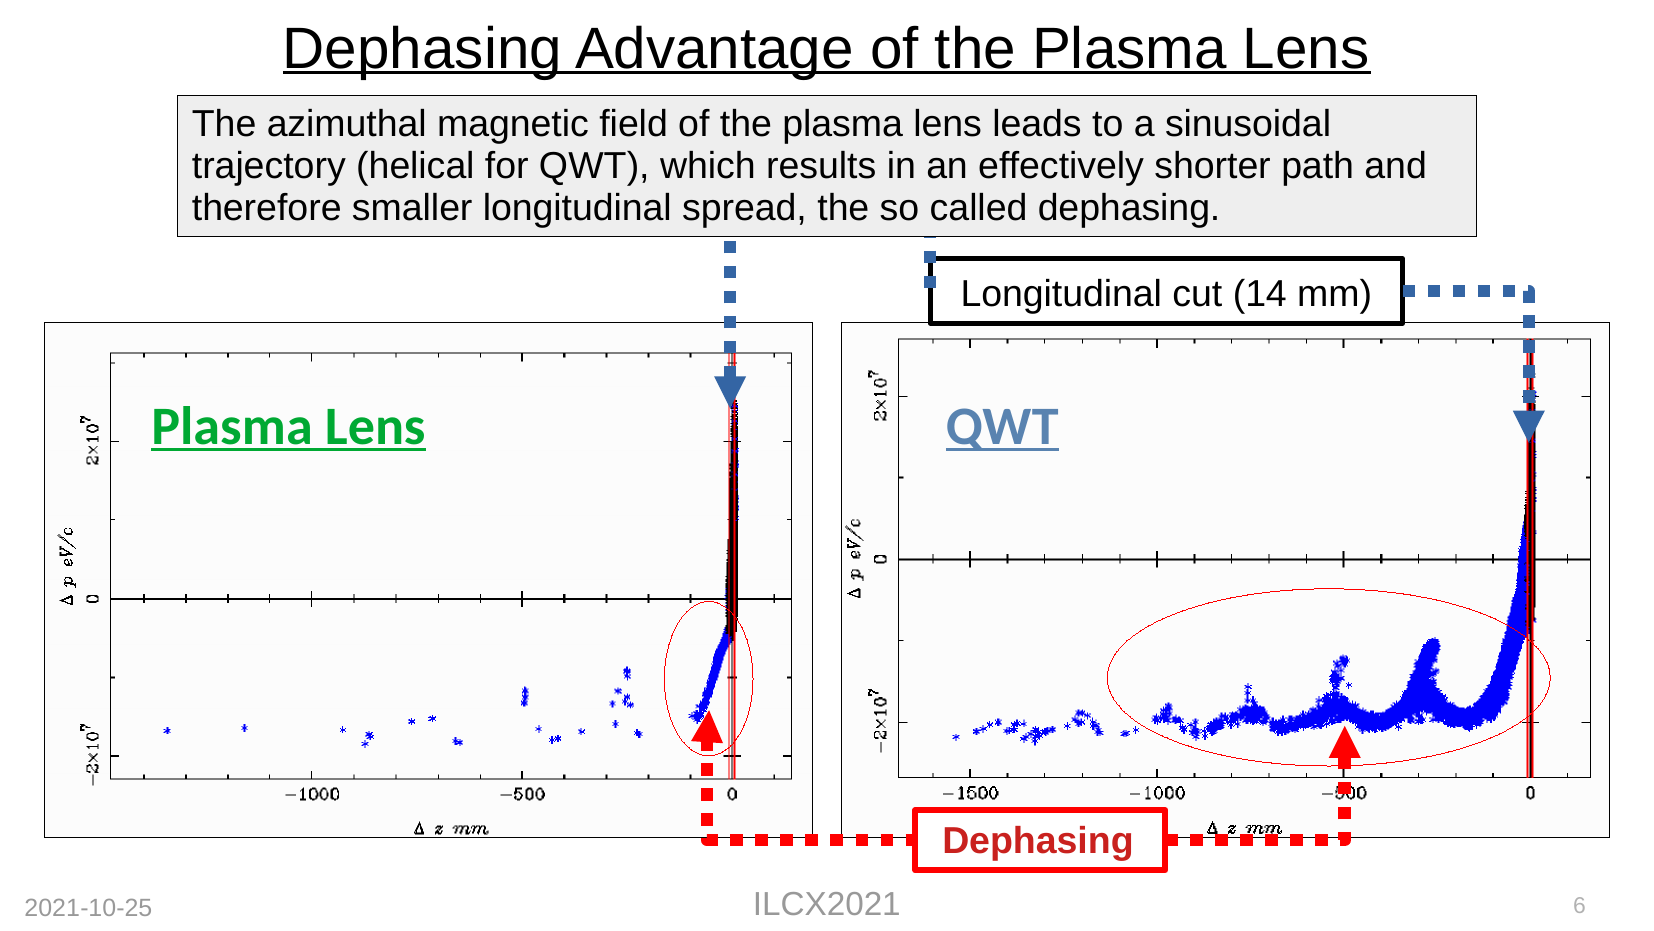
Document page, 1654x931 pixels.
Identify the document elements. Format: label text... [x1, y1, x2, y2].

text_box 2021-10-25 [0, 885, 178, 929]
text_box <number> [1558, 885, 1654, 927]
text_box Dephasing [915, 810, 1166, 871]
text_box ILCX2021 [737, 878, 917, 931]
text_box [664, 601, 754, 756]
text_box Plasma Lens [132, 379, 445, 466]
text_box Longitudinal cut (14 mm) [930, 258, 1403, 324]
text_box Dephasing Advantage of the Plasma Lens [213, 0, 1441, 90]
picture [841, 322, 1610, 838]
picture [44, 322, 813, 838]
text_box The azimuthal magnetic field of the plasma lens leads to a sinusoidal trajectory (helical for QWT), which results in an effectively shorter path and therefore smaller longitudinal spread, the so called dephasing. [177, 95, 1477, 237]
text_box QWT [926, 379, 1078, 466]
